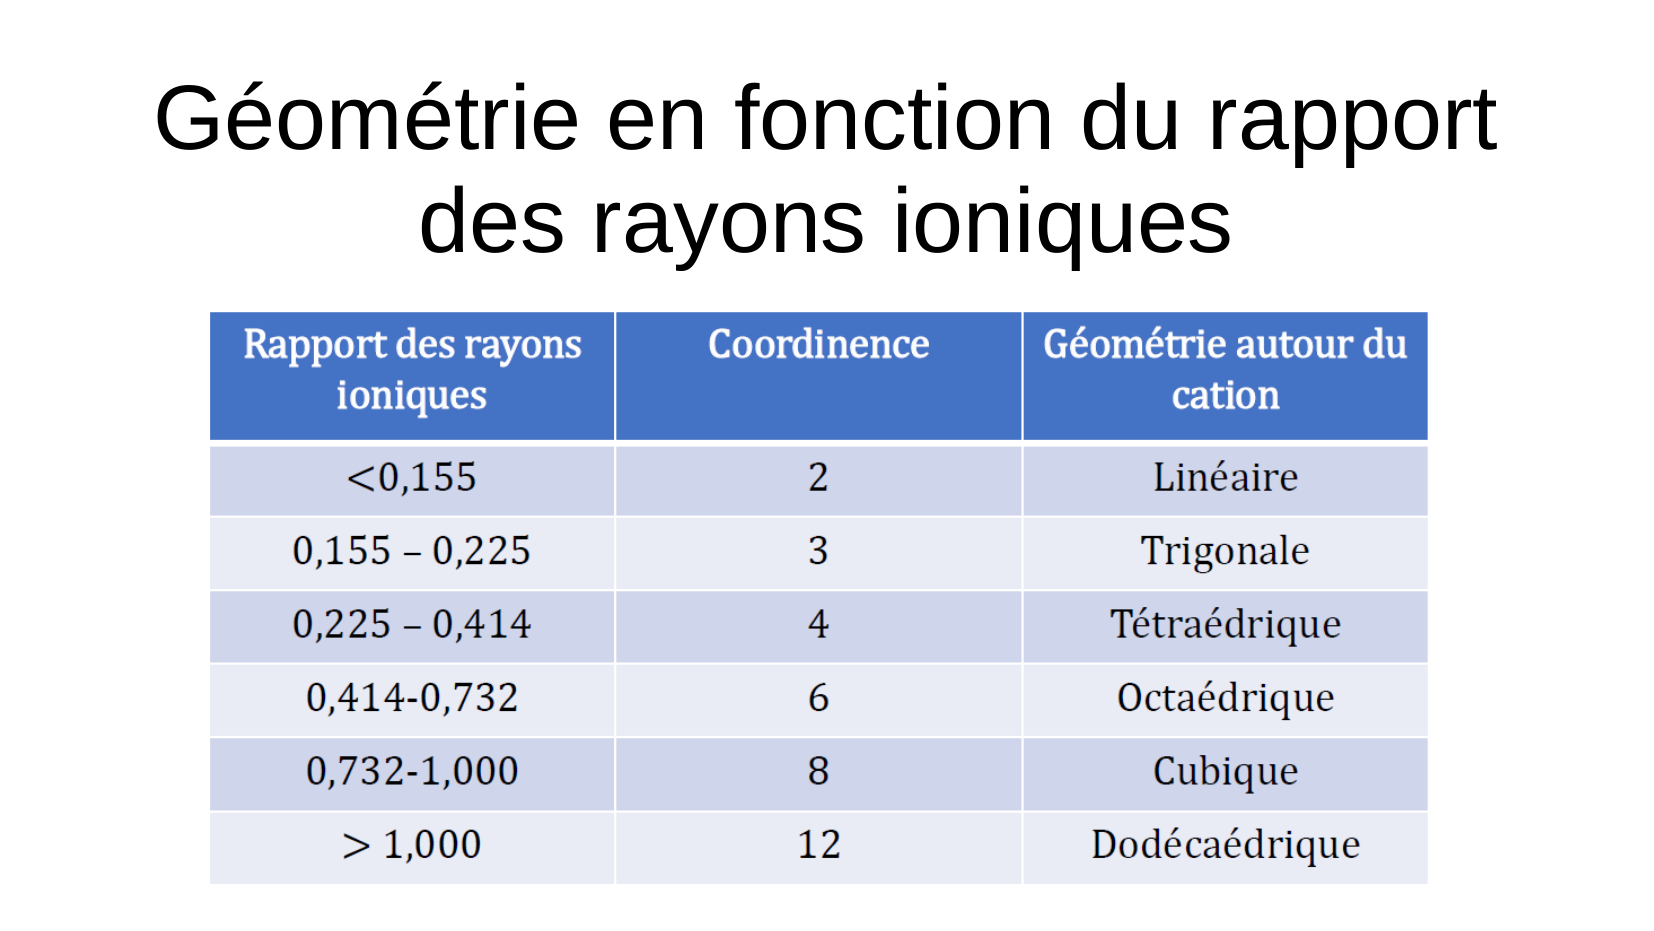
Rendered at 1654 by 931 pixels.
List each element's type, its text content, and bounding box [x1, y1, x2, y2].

picture [165, 284, 1474, 910]
title Géométrie en fonction du rapport des rayons ioniques [82, 66, 1571, 272]
